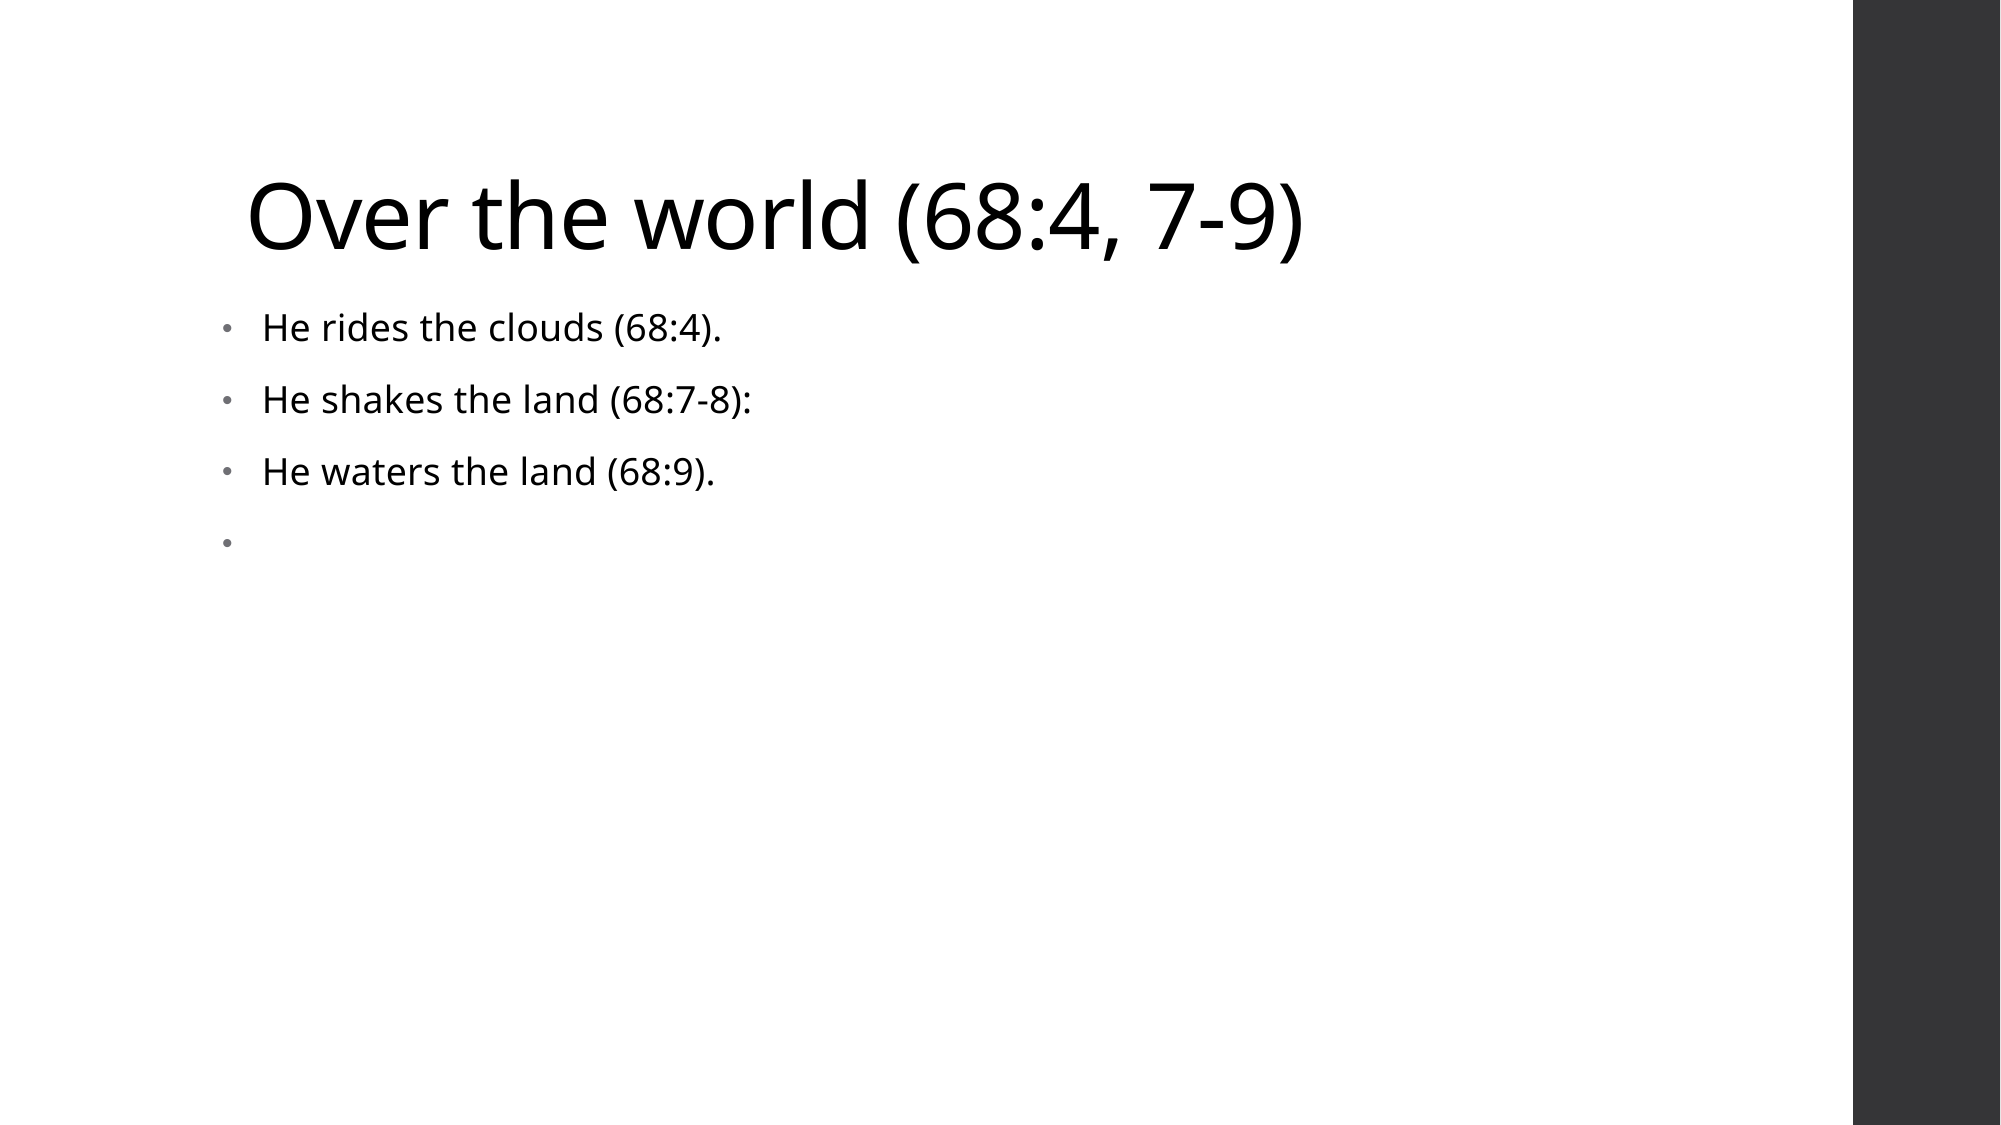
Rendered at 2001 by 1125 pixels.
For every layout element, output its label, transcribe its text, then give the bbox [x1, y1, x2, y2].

list He rides the clouds (68:4). He shakes the land (68:7-8): He waters the land (68:9). [206, 299, 1617, 1014]
title Over the world (68:4, 7-9) [206, 60, 1797, 278]
